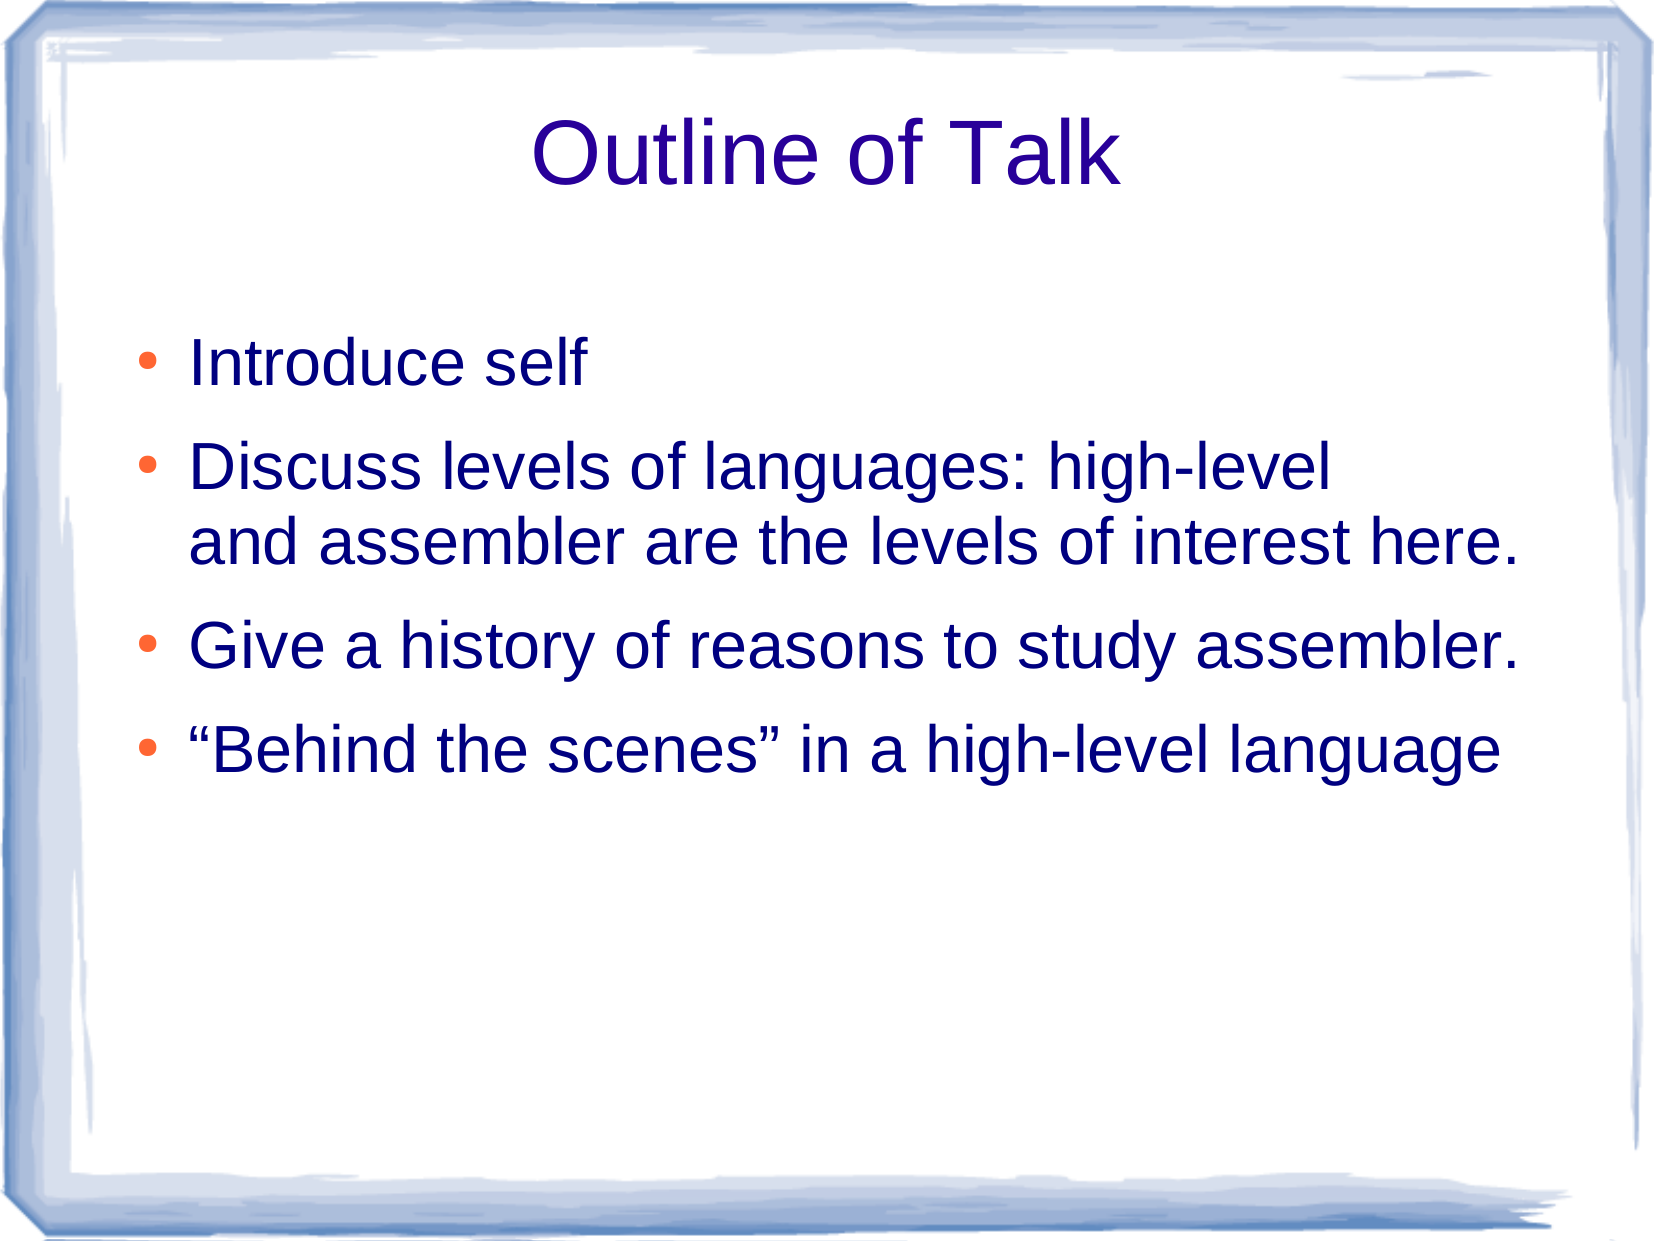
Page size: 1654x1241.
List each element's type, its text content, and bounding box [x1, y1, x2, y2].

title Outline of Talk [82, 56, 1571, 250]
list Introduce self Discuss levels of languages: high-level and assembler are the levels of interest here. Give a history of reasons to study assembler. “Behind the scenes” in a high-level language [118, 324, 1571, 990]
picture [0, 0, 1654, 1241]
